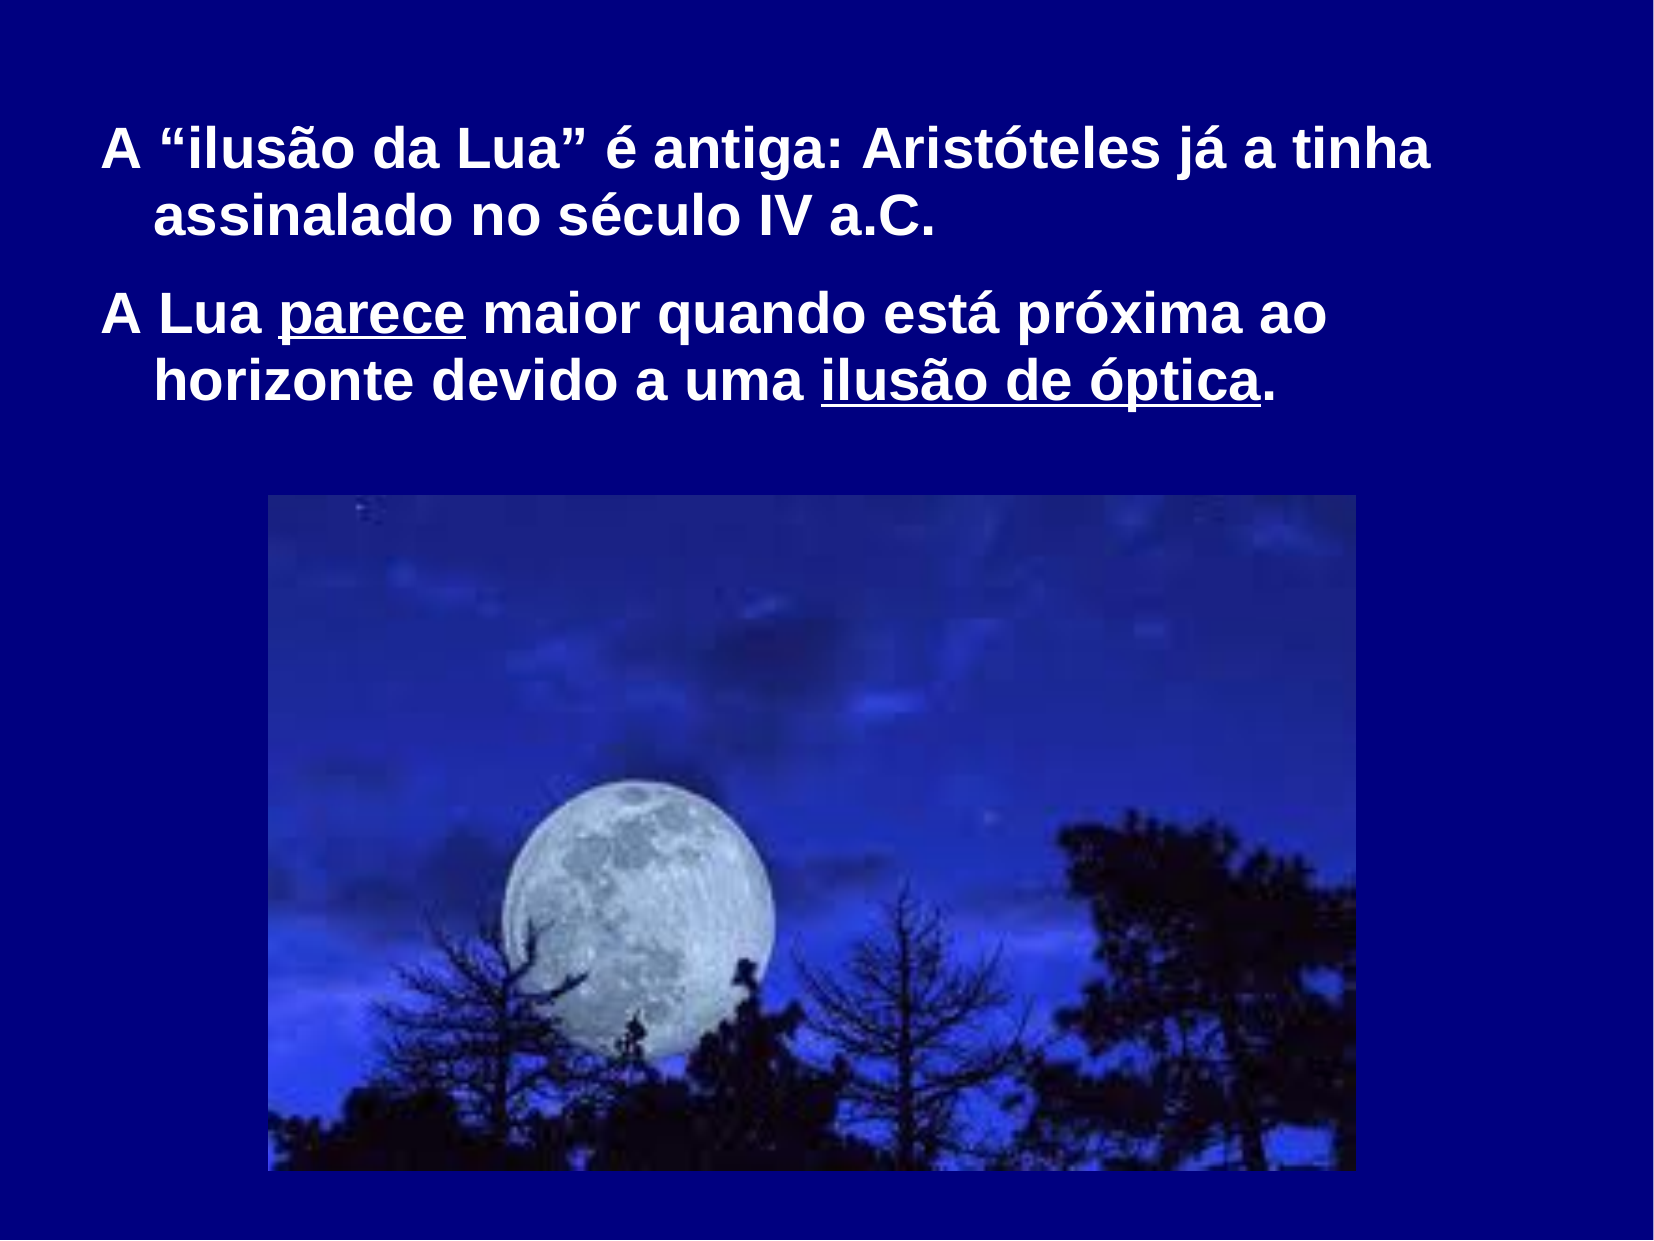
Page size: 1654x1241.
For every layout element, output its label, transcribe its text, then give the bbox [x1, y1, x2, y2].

list A “ilusão da Lua” é antiga: Aristóteles já a tinha assinalado no século IV a.C. A Lua parece maior quando está próxima ao horizonte devido a uma ilusão de óptica. [82, 112, 1571, 504]
picture [268, 495, 1356, 1171]
